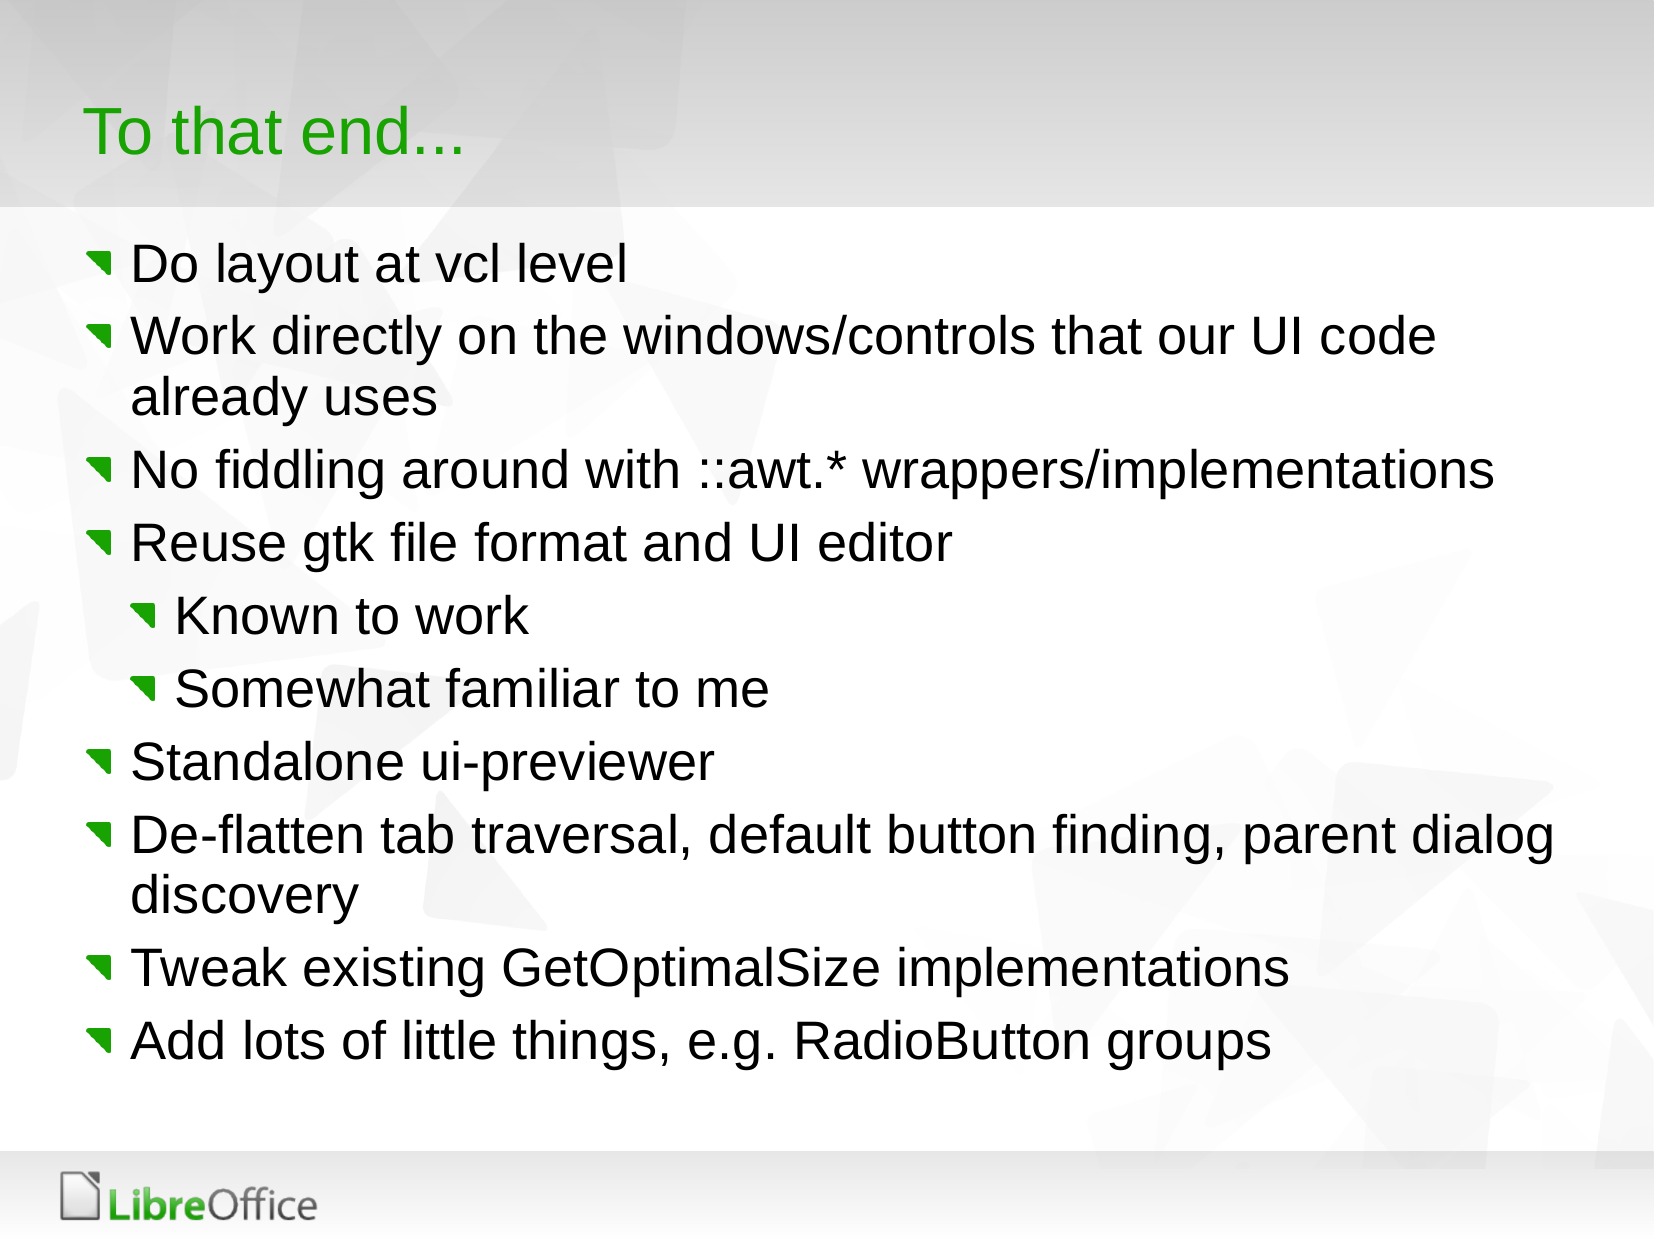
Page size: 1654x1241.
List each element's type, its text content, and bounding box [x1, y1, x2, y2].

title To that end... [82, 37, 1571, 226]
picture [915, 548, 1654, 1169]
picture [41, 1152, 337, 1240]
picture [0, 0, 783, 931]
list Do layout at vcl level Work directly on the windows/controls that our UI code already uses No fiddling around with ::awt.* wrappers/implementations Reuse gtk file format and UI editor Known to work Somewhat familiar to me Standalone ui-previewer De-flatten tab traversal, default button finding, parent dialog discovery Tweak existing GetOptimalSize implementations Add lots of little things, e.g. RadioButton groups [86, 232, 1576, 1072]
